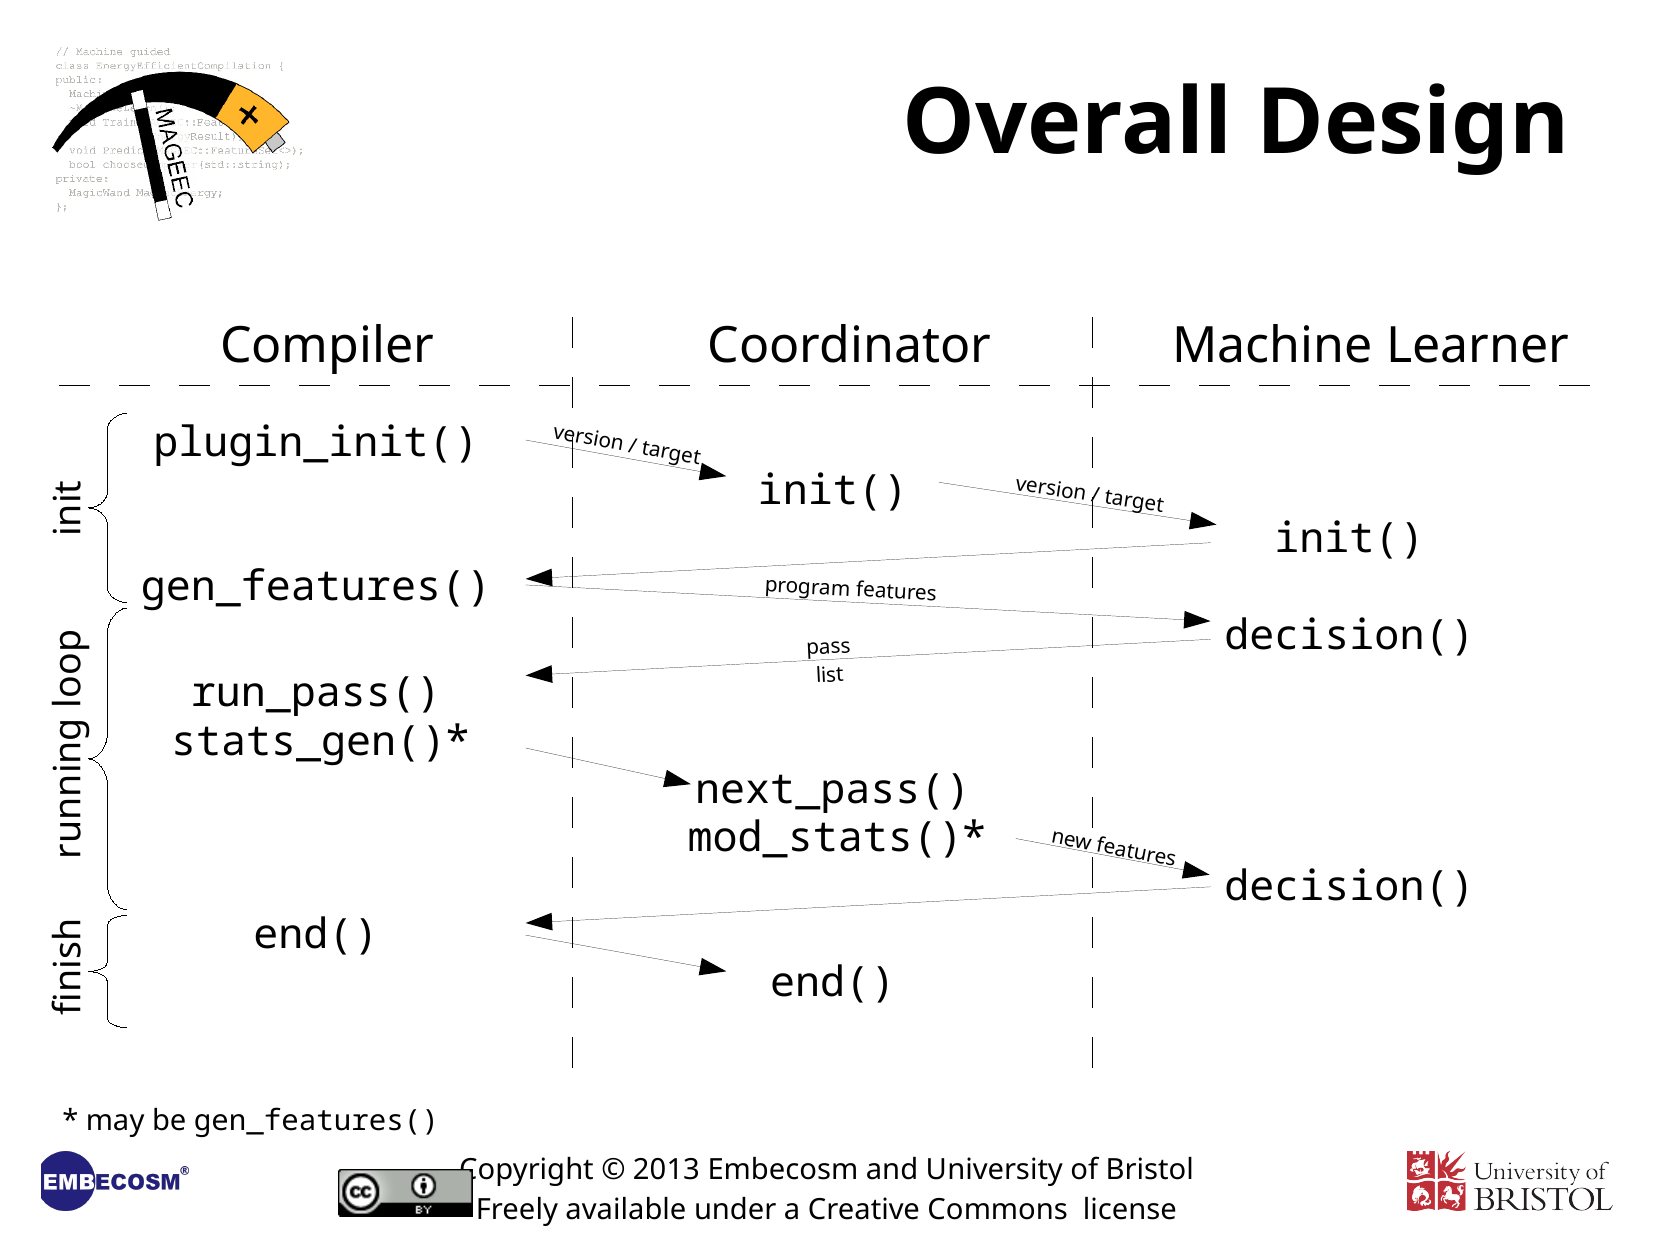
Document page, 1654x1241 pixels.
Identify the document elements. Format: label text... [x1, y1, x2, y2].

text_box Coordinator [692, 301, 973, 383]
text_box end() [238, 896, 394, 960]
text_box stats_gen()* [156, 703, 476, 774]
text_box finish [33, 911, 97, 1030]
text_box mod_stats()* [672, 799, 993, 871]
text_box decision() [1209, 597, 1490, 661]
text_box Compiler [205, 301, 427, 383]
text_box new features [1033, 811, 1247, 894]
text_box init() [742, 452, 923, 516]
text_box running loop [33, 638, 97, 875]
text_box gen_features() [126, 548, 506, 612]
picture [41, 1151, 189, 1211]
text_box next_pass() [680, 751, 986, 799]
text_box init() [1259, 500, 1440, 564]
text_box pass list [790, 620, 900, 671]
text_box end() [755, 944, 911, 1008]
text_box Machine Learner [1157, 301, 1541, 383]
text_box * may be gen_features() [47, 1091, 436, 1155]
text_box version / target [998, 458, 1211, 534]
text_box program features [748, 561, 960, 618]
text_box version / target [535, 406, 748, 489]
picture [52, 47, 302, 225]
text_box init [33, 468, 97, 552]
picture [1407, 1151, 1613, 1211]
text_box plugin_init() [138, 403, 494, 467]
text_box run_pass() [176, 654, 456, 703]
text_box decision() [1209, 848, 1490, 911]
title Overall Design [326, 32, 1571, 205]
picture [338, 1169, 473, 1217]
